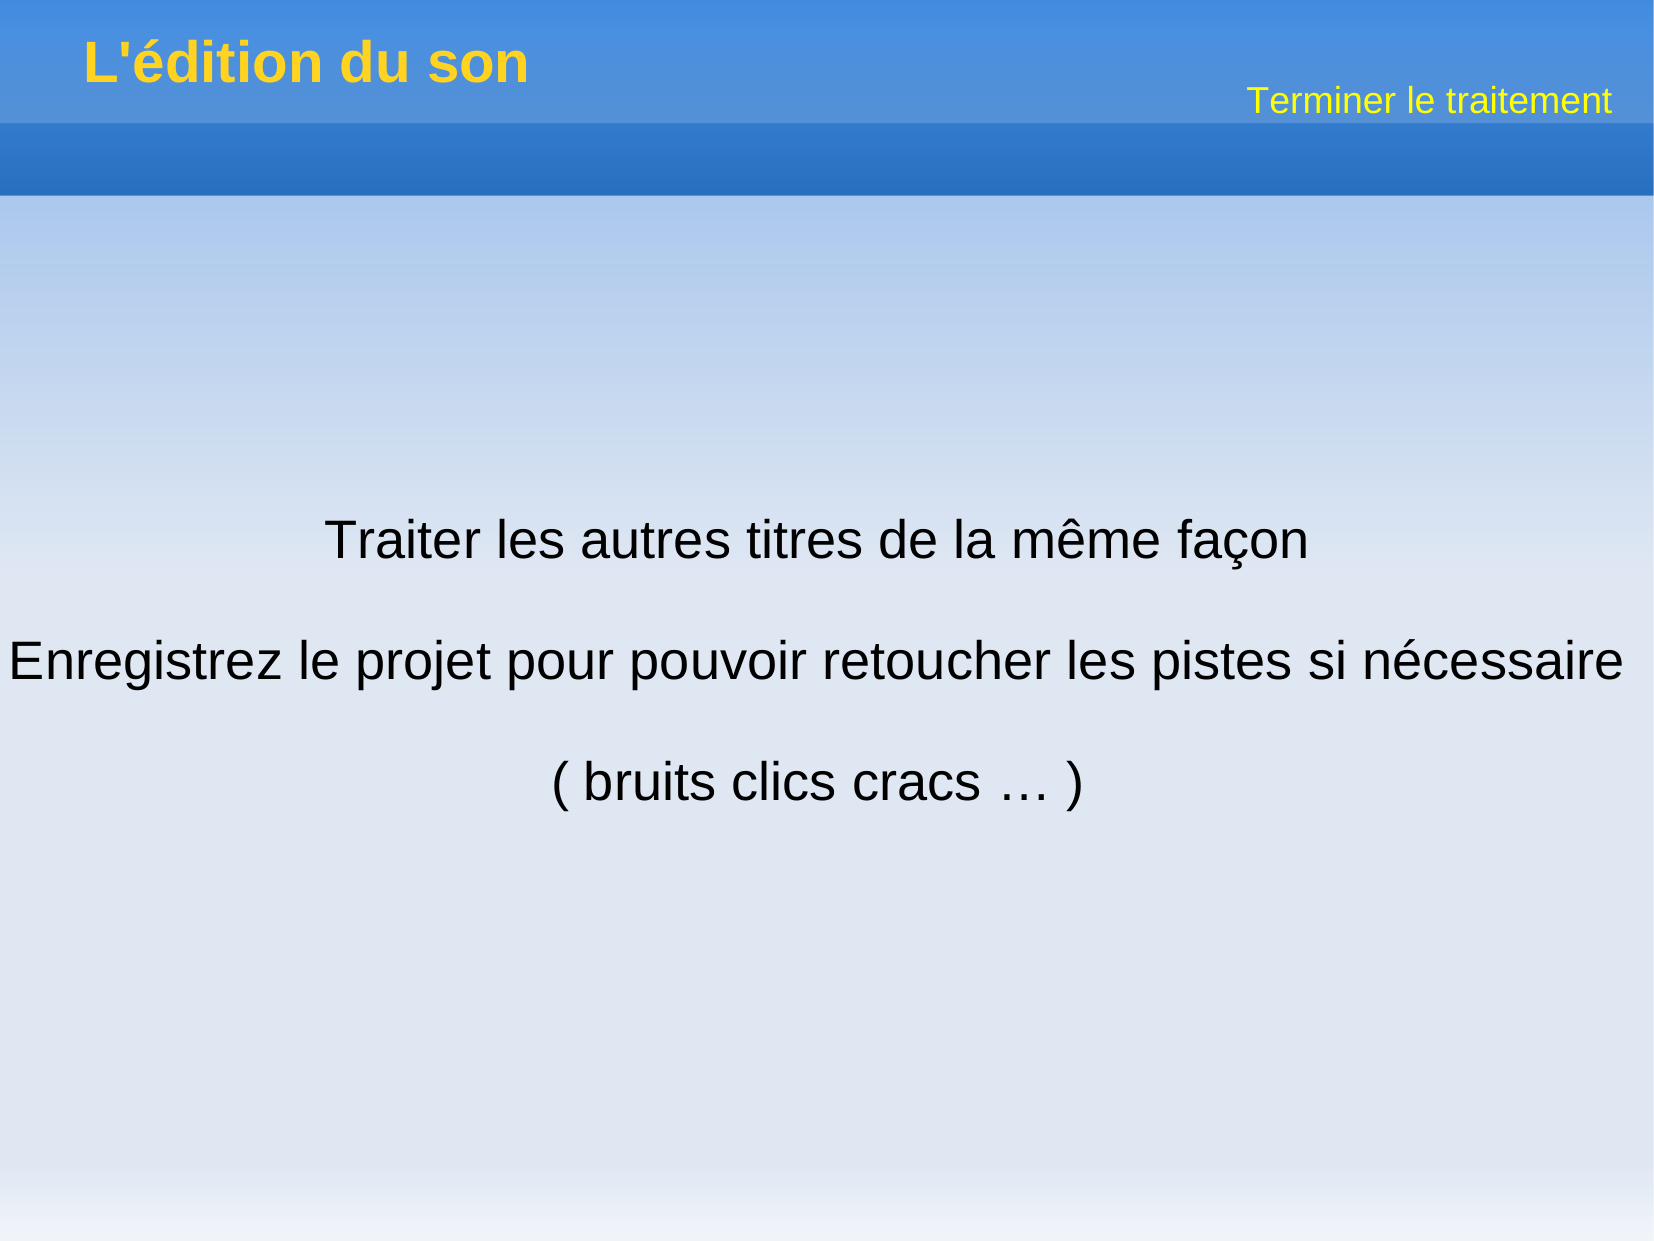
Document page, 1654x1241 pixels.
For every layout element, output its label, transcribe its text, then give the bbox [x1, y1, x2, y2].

title [0, 206, 1654, 1241]
title L'édition du son [6, 17, 609, 107]
text_box Traiter les autres titres de la même façon Enregistrez le projet pour pouvoir retoucher les pistes si nécessaire ( bruits clics cracs … ) [0, 501, 1642, 820]
text_box Terminer le traitement [1210, 29, 1654, 129]
picture [0, 0, 1654, 206]
